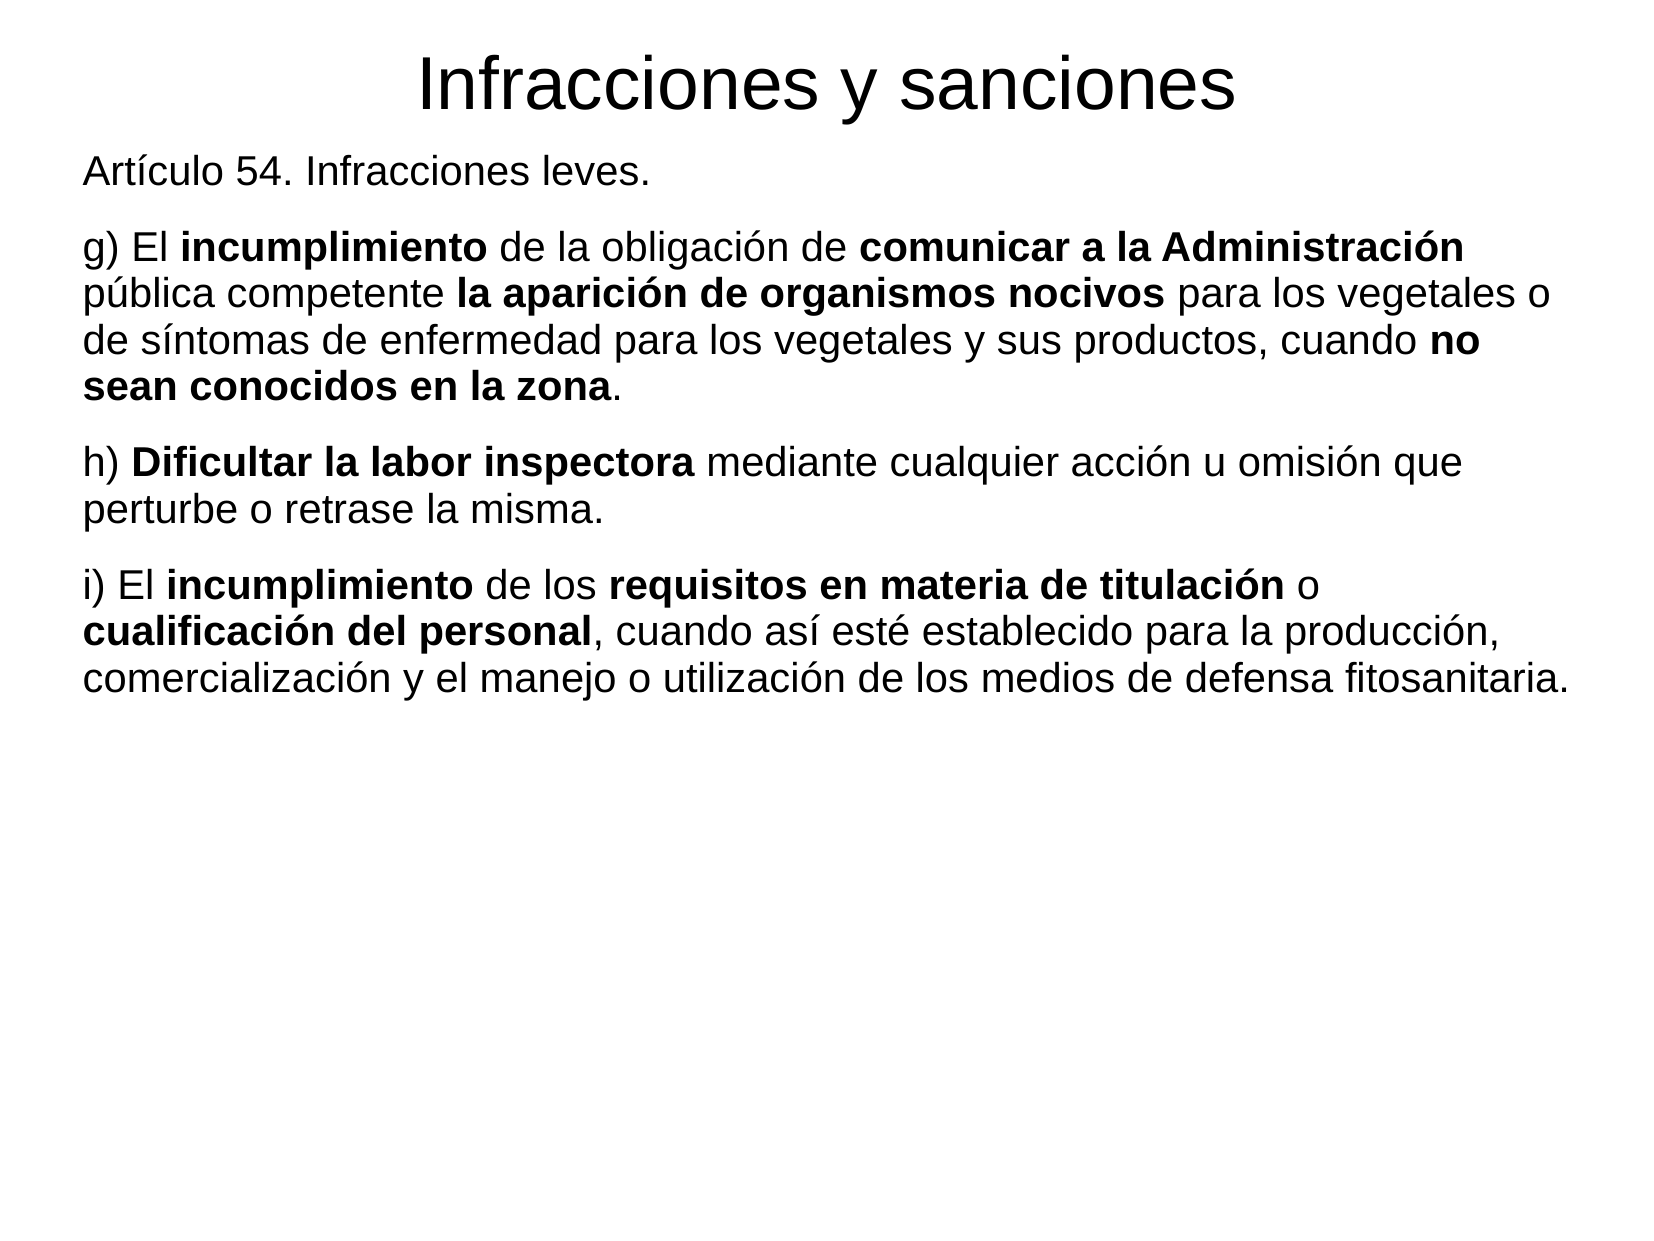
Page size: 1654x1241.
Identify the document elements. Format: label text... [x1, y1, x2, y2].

title Infracciones y sanciones [82, 41, 1571, 126]
list Artículo 54. Infracciones leves. g) El incumplimiento de la obligación de comunicar a la Administración pública competente la aparición de organismos nocivos para los vegetales o de síntomas de enfermedad para los vegetales y sus productos, cuando no sean conocidos en la zona. h) Dificultar la labor inspectora mediante cualquier acción u omisión que perturbe o retrase la misma. i) El incumplimiento de los requisitos en materia de titulación o cualificación del personal, cuando así esté establecido para la producción, comercialización y el manejo o utilización de los medios de defensa fitosanitaria. [82, 147, 1571, 1241]
